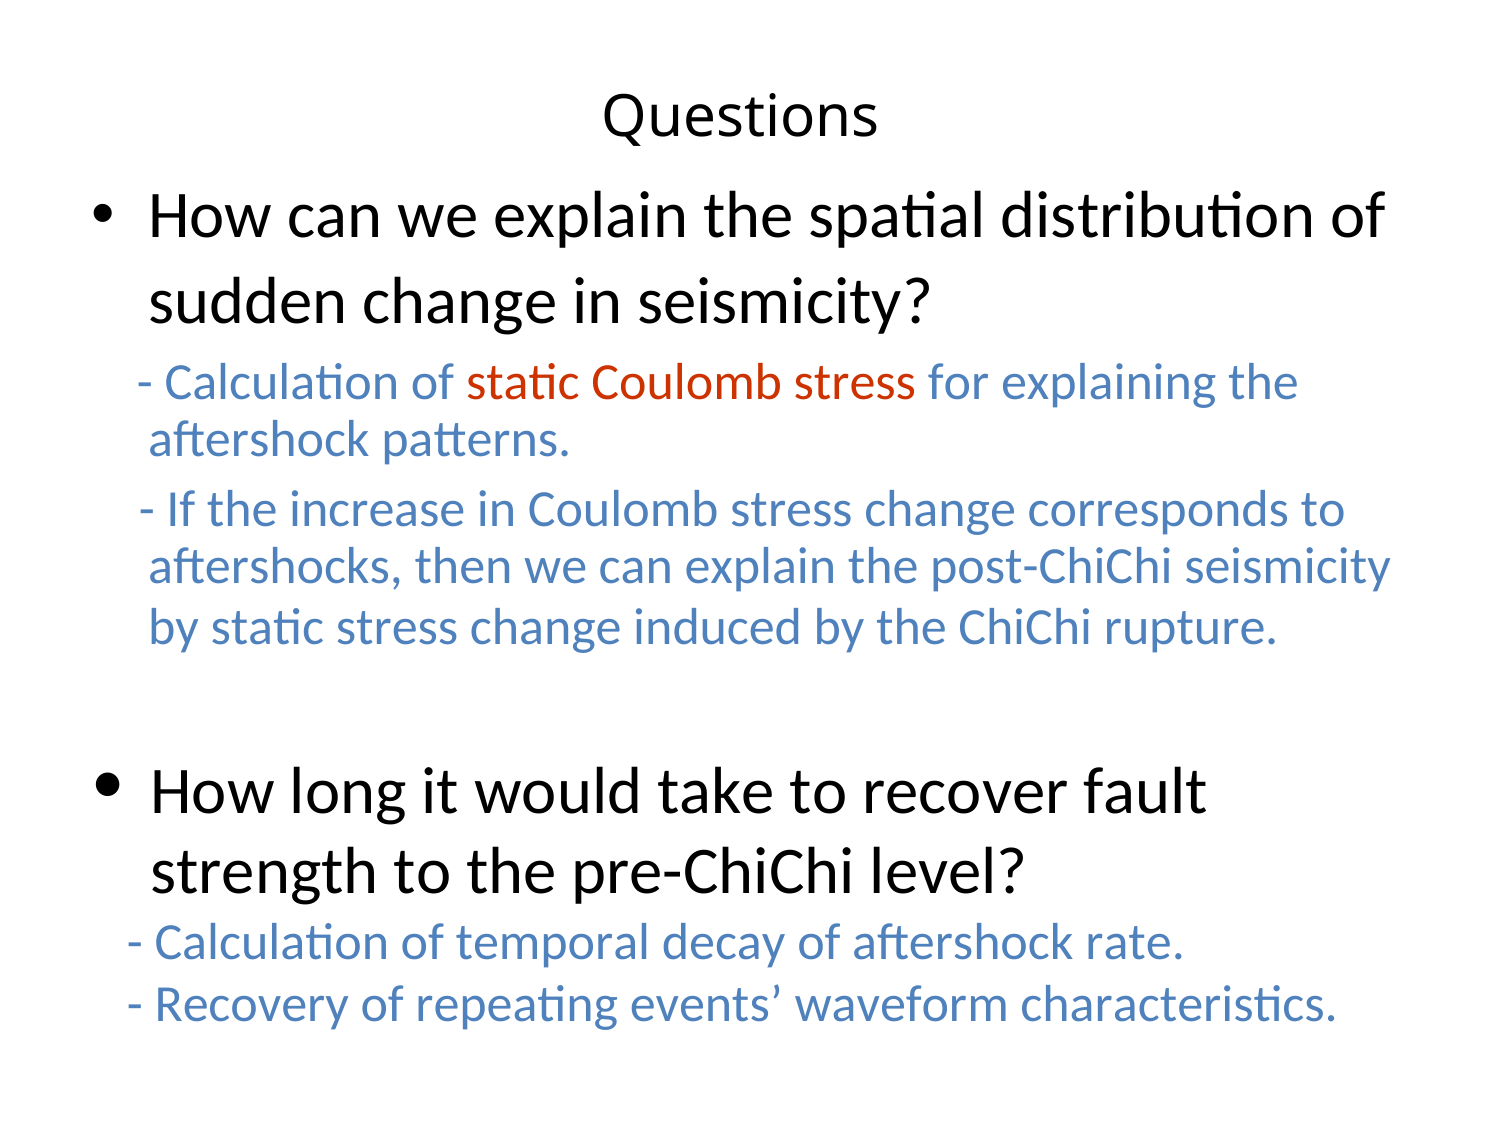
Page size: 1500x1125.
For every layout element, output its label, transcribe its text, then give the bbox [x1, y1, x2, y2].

list How can we explain the spatial distribution of sudden change in seismicity? - Calculation of static Coulomb stress for explaining the aftershock patterns. - If the increase in Coulomb stress change corresponds to aftershocks, then we can explain the post-ChiChi seismicity by static stress change induced by the ChiChi rupture. [76, 172, 1427, 705]
title Questions [75, 45, 1426, 161]
text_box How long it would take to recover fault strength to the pre-ChiChi level? - Calculation of temporal decay of aftershock rate. - Recovery of repeating events’ waveform characteristics. [76, 739, 1436, 1040]
